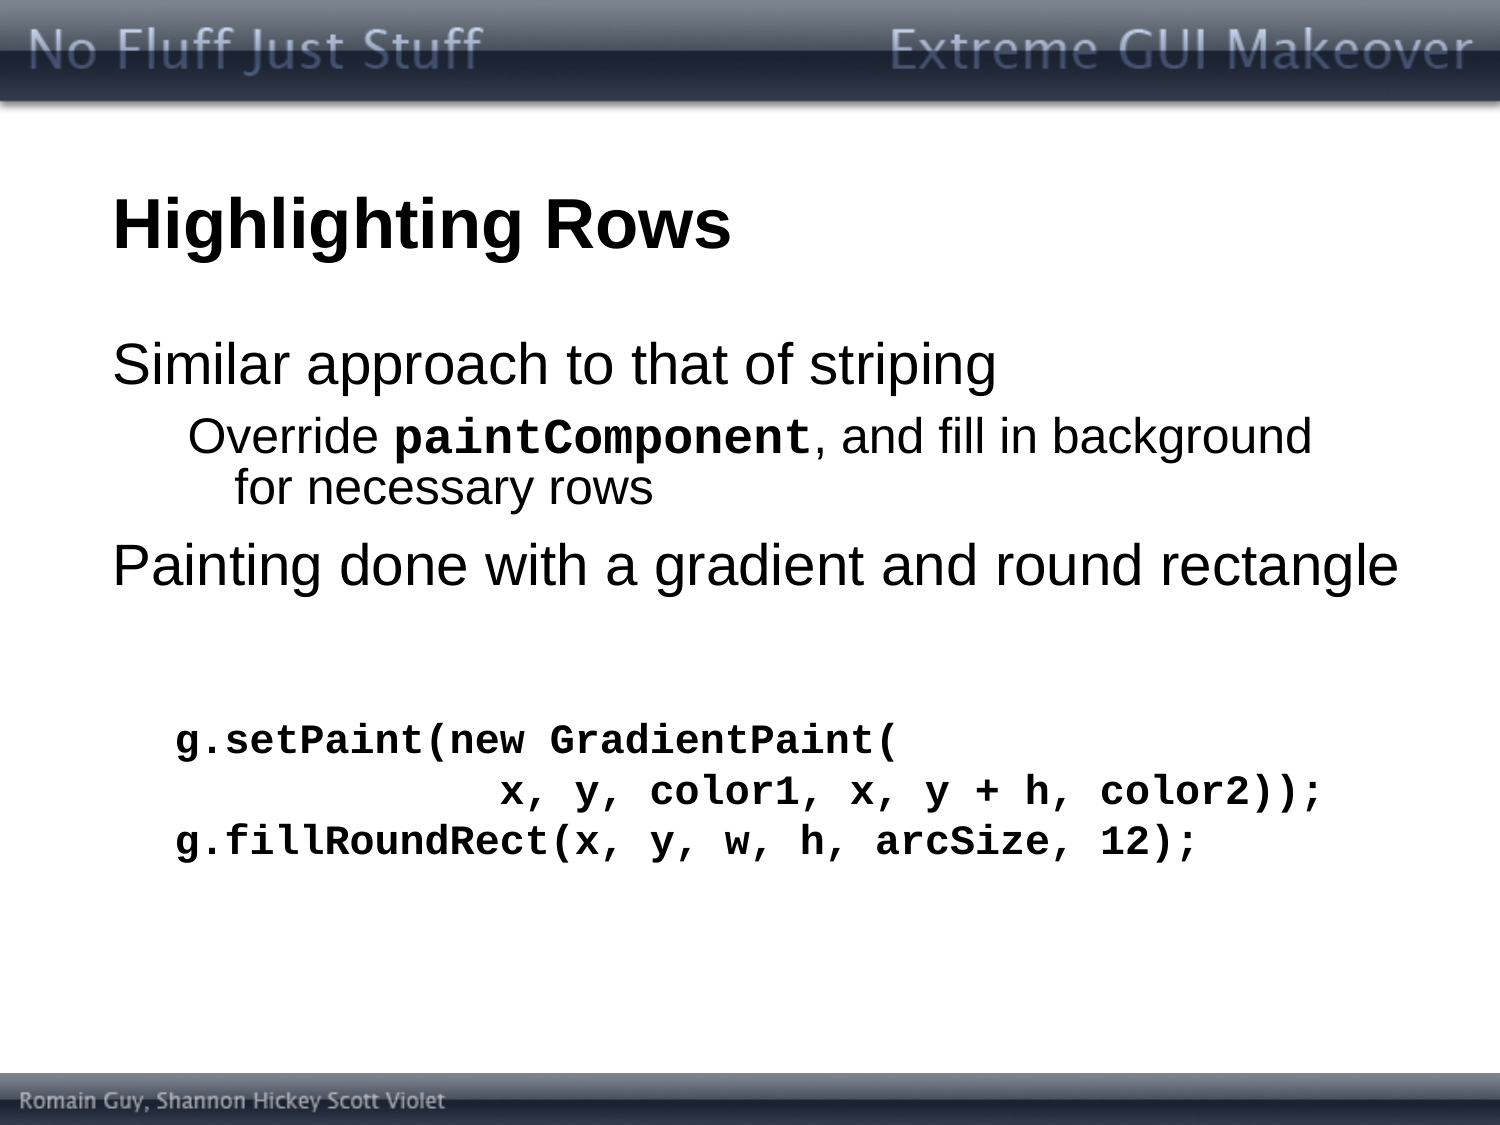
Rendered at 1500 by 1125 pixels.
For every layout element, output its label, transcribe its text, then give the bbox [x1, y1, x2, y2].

picture [0, 1073, 1500, 1125]
title Highlighting Rows [112, 112, 1417, 263]
picture [0, 0, 1500, 114]
text_box g.setPaint(new GradientPaint( x, y, color1, x, y + h, color2)); g.fillRoundRect(x, y, w, h, arcSize, 12); [174, 715, 1500, 917]
list Similar approach to that of striping Override paintComponent, and fill in background for necessary rows Painting done with a gradient and round rectangle [112, 337, 1463, 676]
